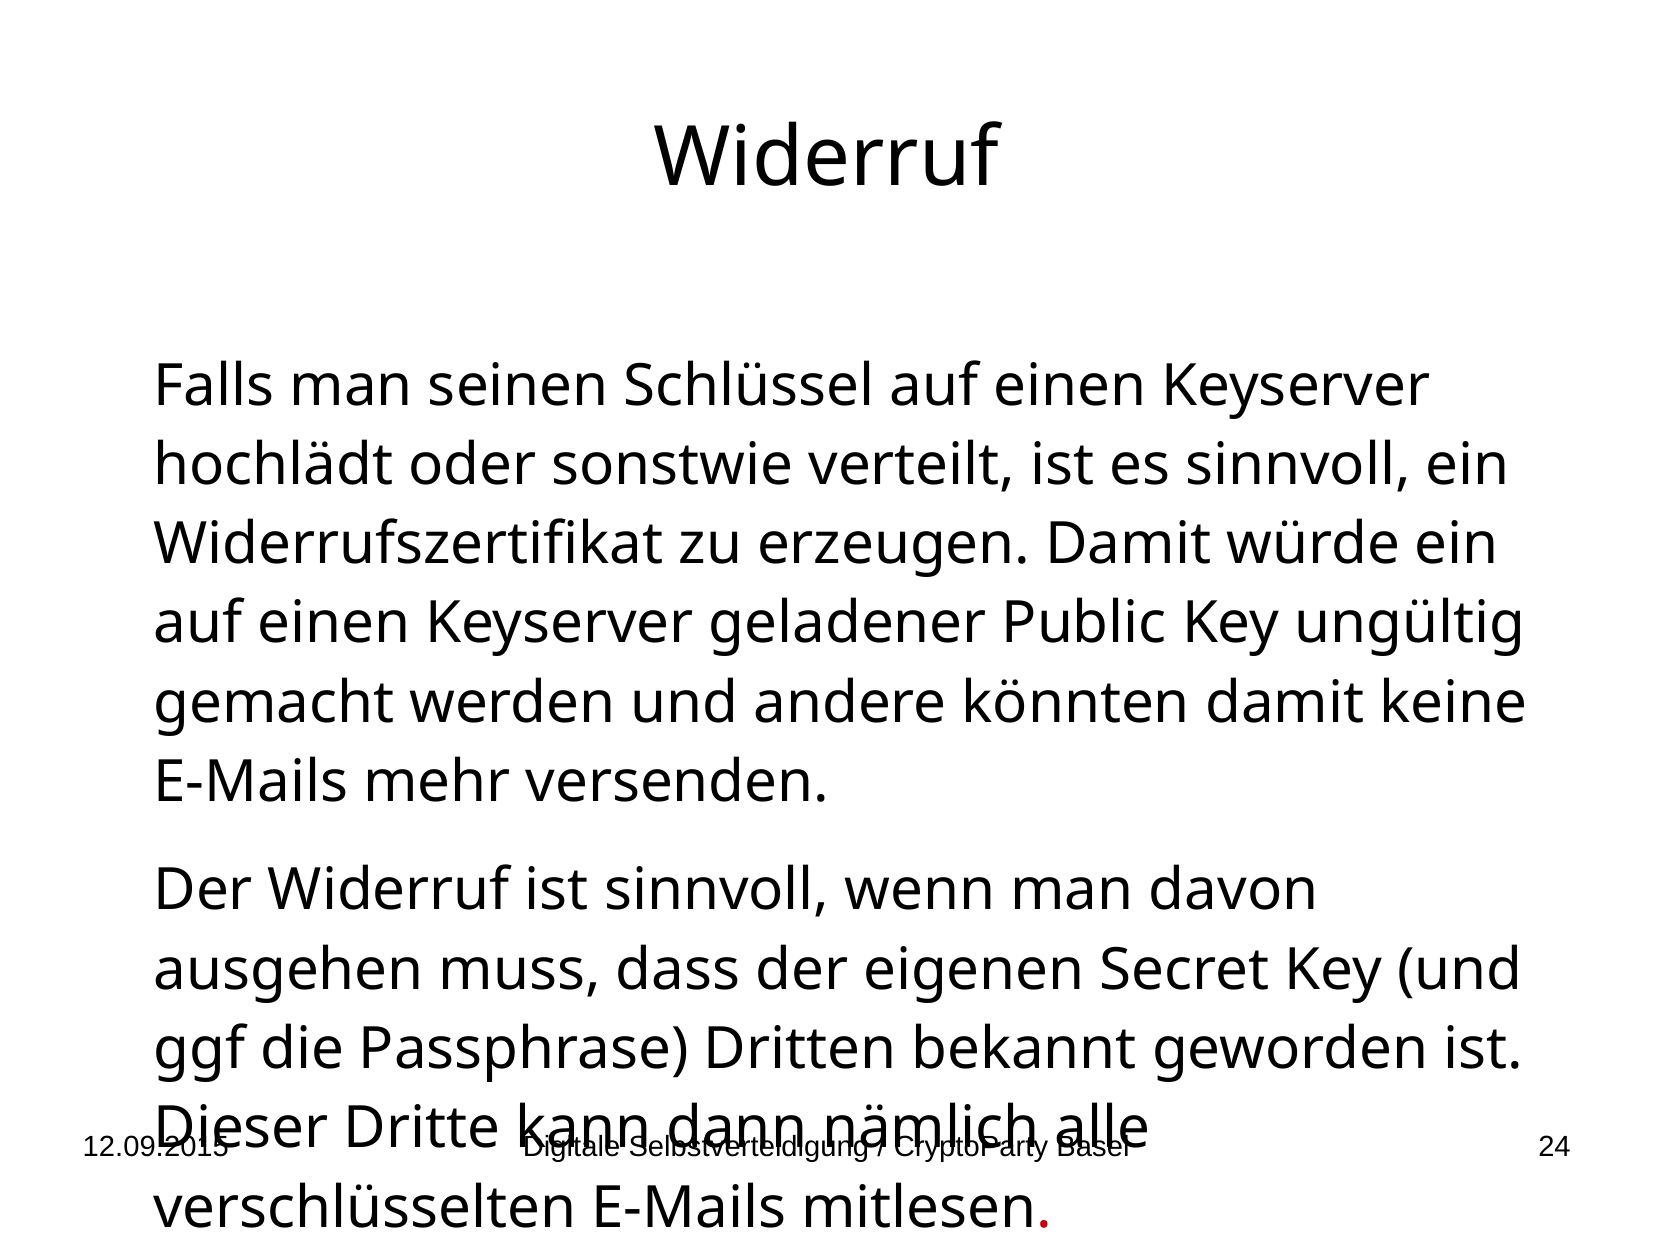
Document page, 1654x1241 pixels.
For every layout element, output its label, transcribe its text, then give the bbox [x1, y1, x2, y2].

list Falls man seinen Schlüssel auf einen Keyserver hochlädt oder sonstwie verteilt, ist es sinnvoll, ein Widerrufszertifikat zu erzeugen. Damit würde ein auf einen Keyserver geladener Public Key ungültig gemacht werden und andere könnten damit keine E-Mails mehr versenden. Der Widerruf ist sinnvoll, wenn man davon ausgehen muss, dass der eigenen Secret Key (und ggf die Passphrase) Dritten bekannt geworden ist. Dieser Dritte kann dann nämlich alle verschlüsselten E-Mails mitlesen. [82, 290, 1571, 1123]
title Widerruf [82, 49, 1571, 257]
